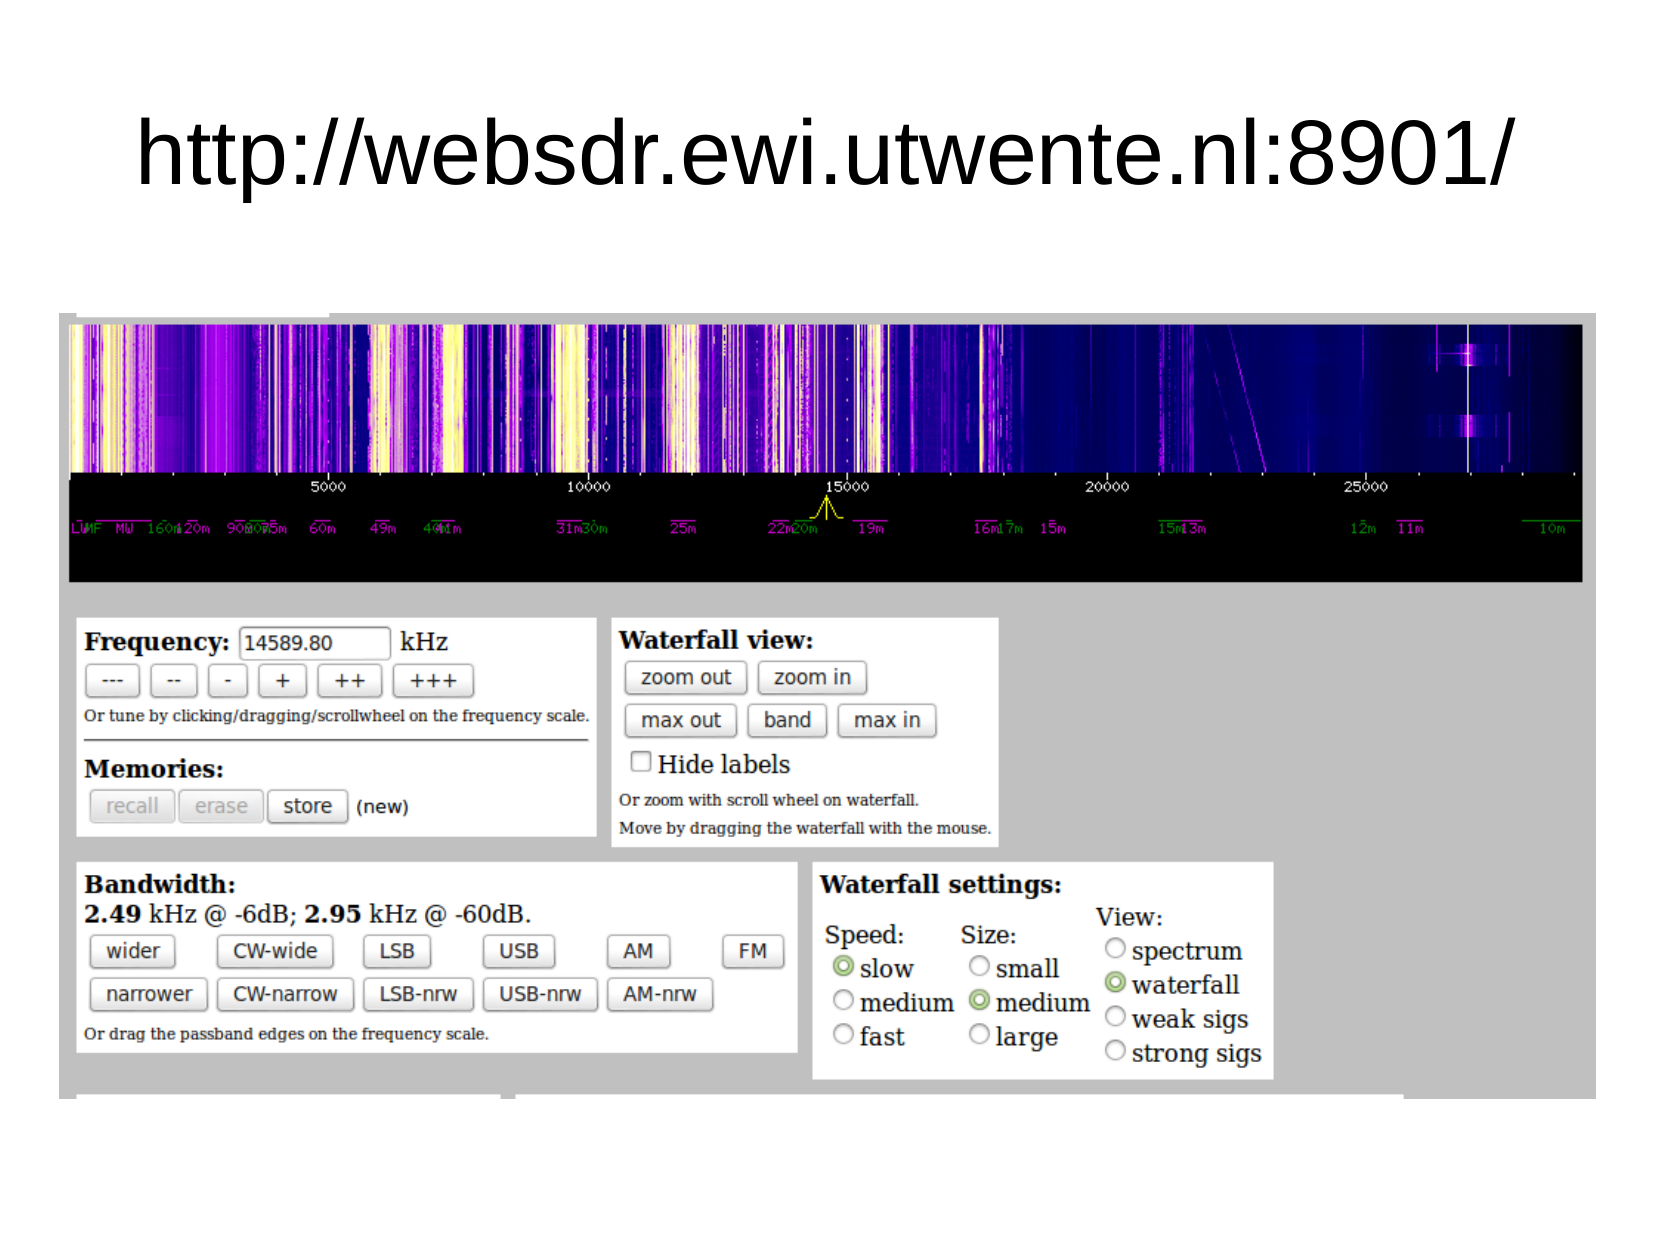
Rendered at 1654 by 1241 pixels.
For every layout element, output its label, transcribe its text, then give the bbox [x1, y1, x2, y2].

picture [59, 313, 1596, 1099]
title http://websdr.ewi.utwente.nl:8901/ [82, 49, 1571, 257]
